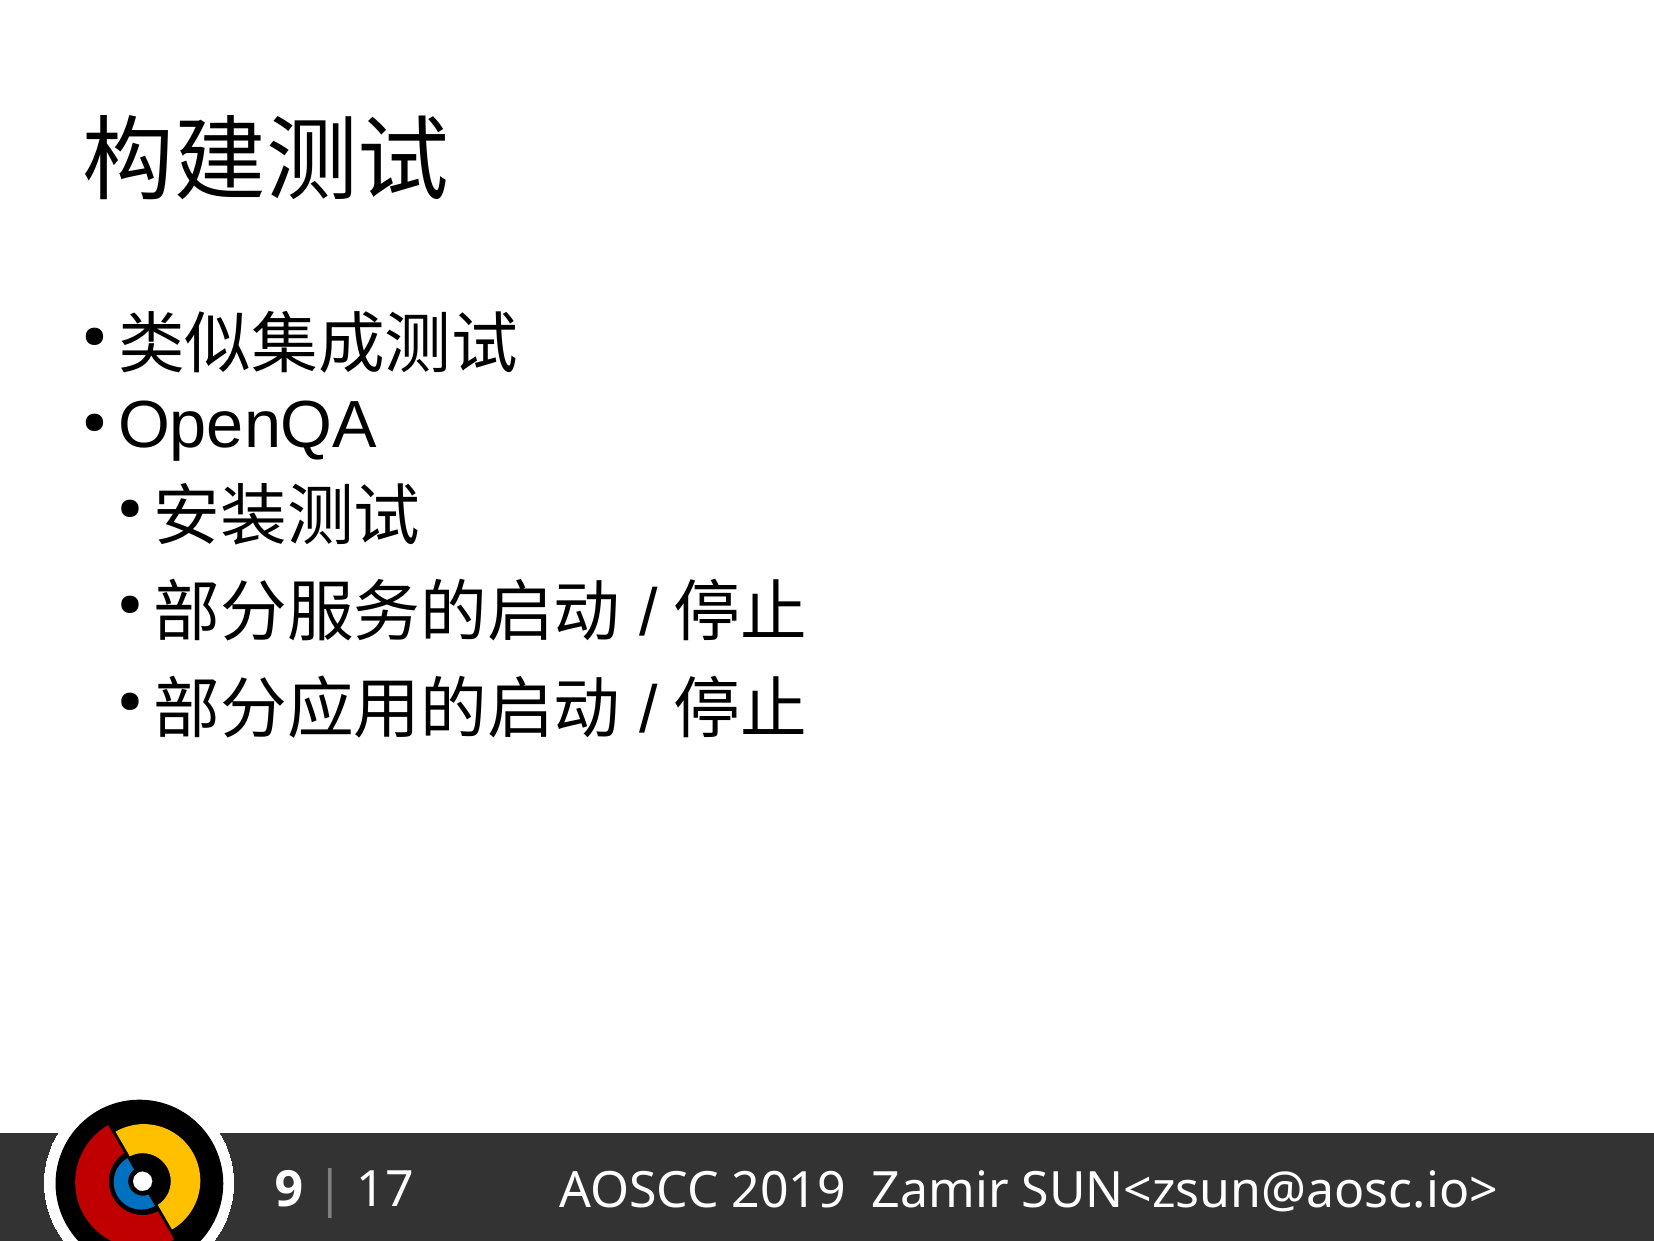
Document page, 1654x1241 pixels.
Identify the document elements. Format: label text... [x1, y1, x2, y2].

subtitle 类似集成测试 OpenQA 安装测试 部分服务的启动/停止 部分应用的启动/停止 [82, 290, 1571, 1010]
title 构建测试 [82, 49, 1571, 257]
